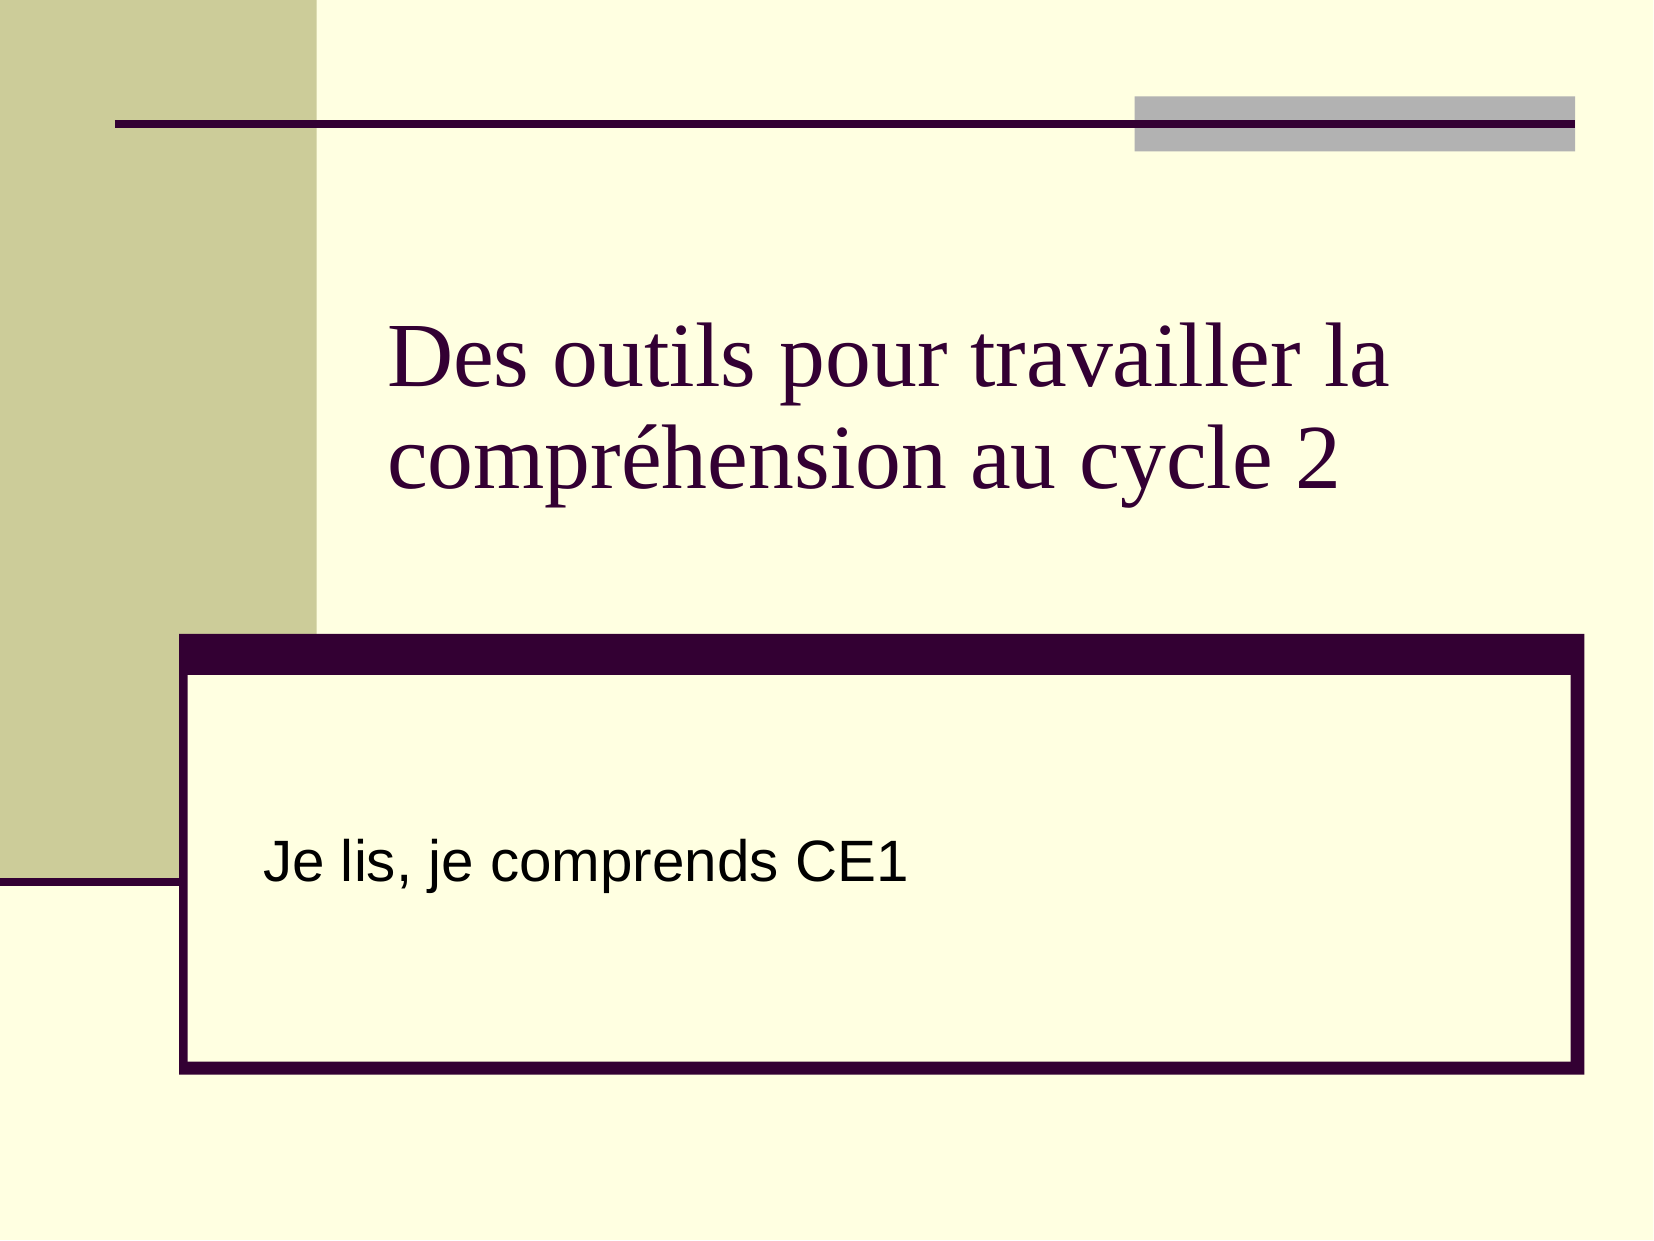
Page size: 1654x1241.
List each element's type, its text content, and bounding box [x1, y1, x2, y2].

text_box Je lis, je comprends CE1 [248, 716, 1489, 1006]
text_box Des outils pour travailler la compréhension au cycle 2 [372, 206, 1571, 607]
